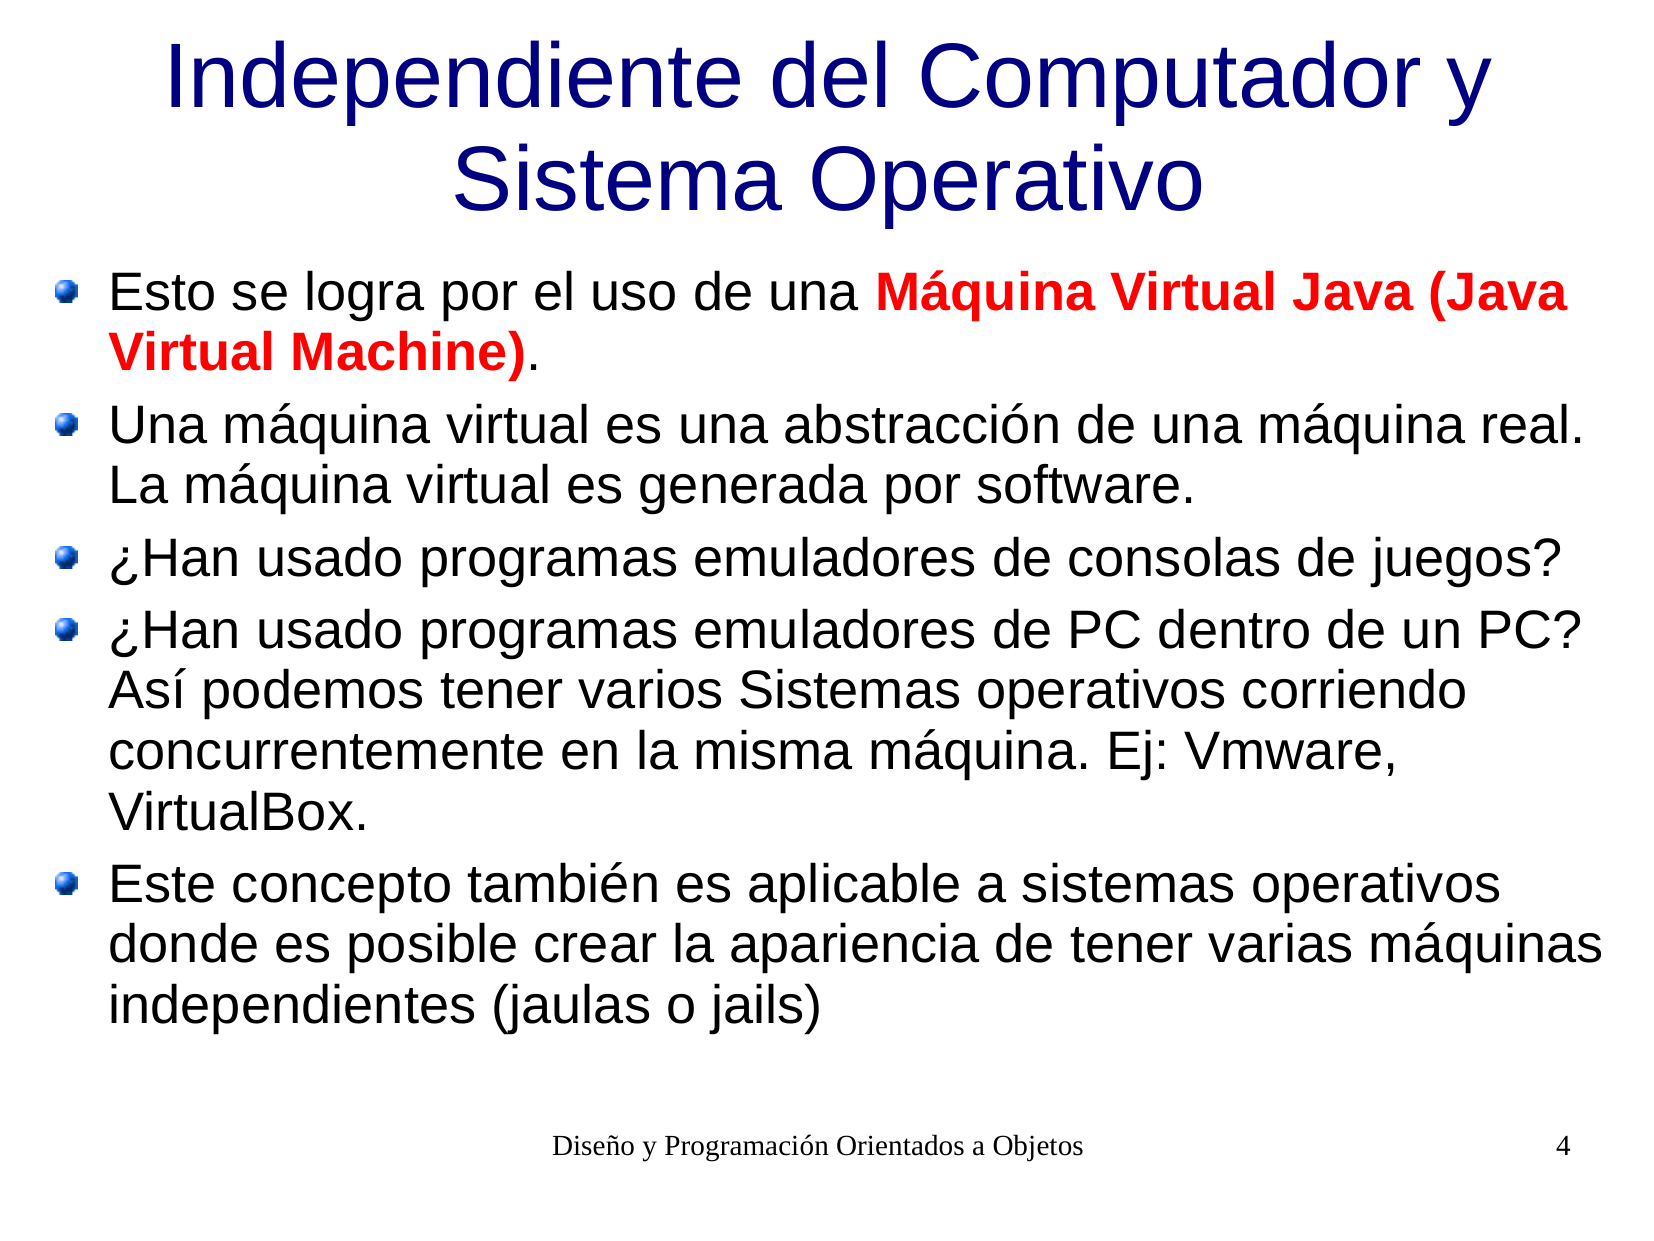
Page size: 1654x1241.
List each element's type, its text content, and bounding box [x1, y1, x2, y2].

list Esto se logra por el uso de una Máquina Virtual Java (Java Virtual Machine). Una máquina virtual es una abstracción de una máquina real. La máquina virtual es generada por software. ¿Han usado programas emuladores de consolas de juegos? ¿Han usado programas emuladores de PC dentro de un PC? Así podemos tener varios Sistemas operativos corriendo concurrentemente en la misma máquina. Ej: Vmware, VirtualBox. Este concepto también es aplicable a sistemas operativos donde es posible crear la apariencia de tener varias máquinas independientes (jaulas o jails) [37, 261, 1613, 1140]
title Independiente del Computador y Sistema Operativo [85, 13, 1574, 242]
